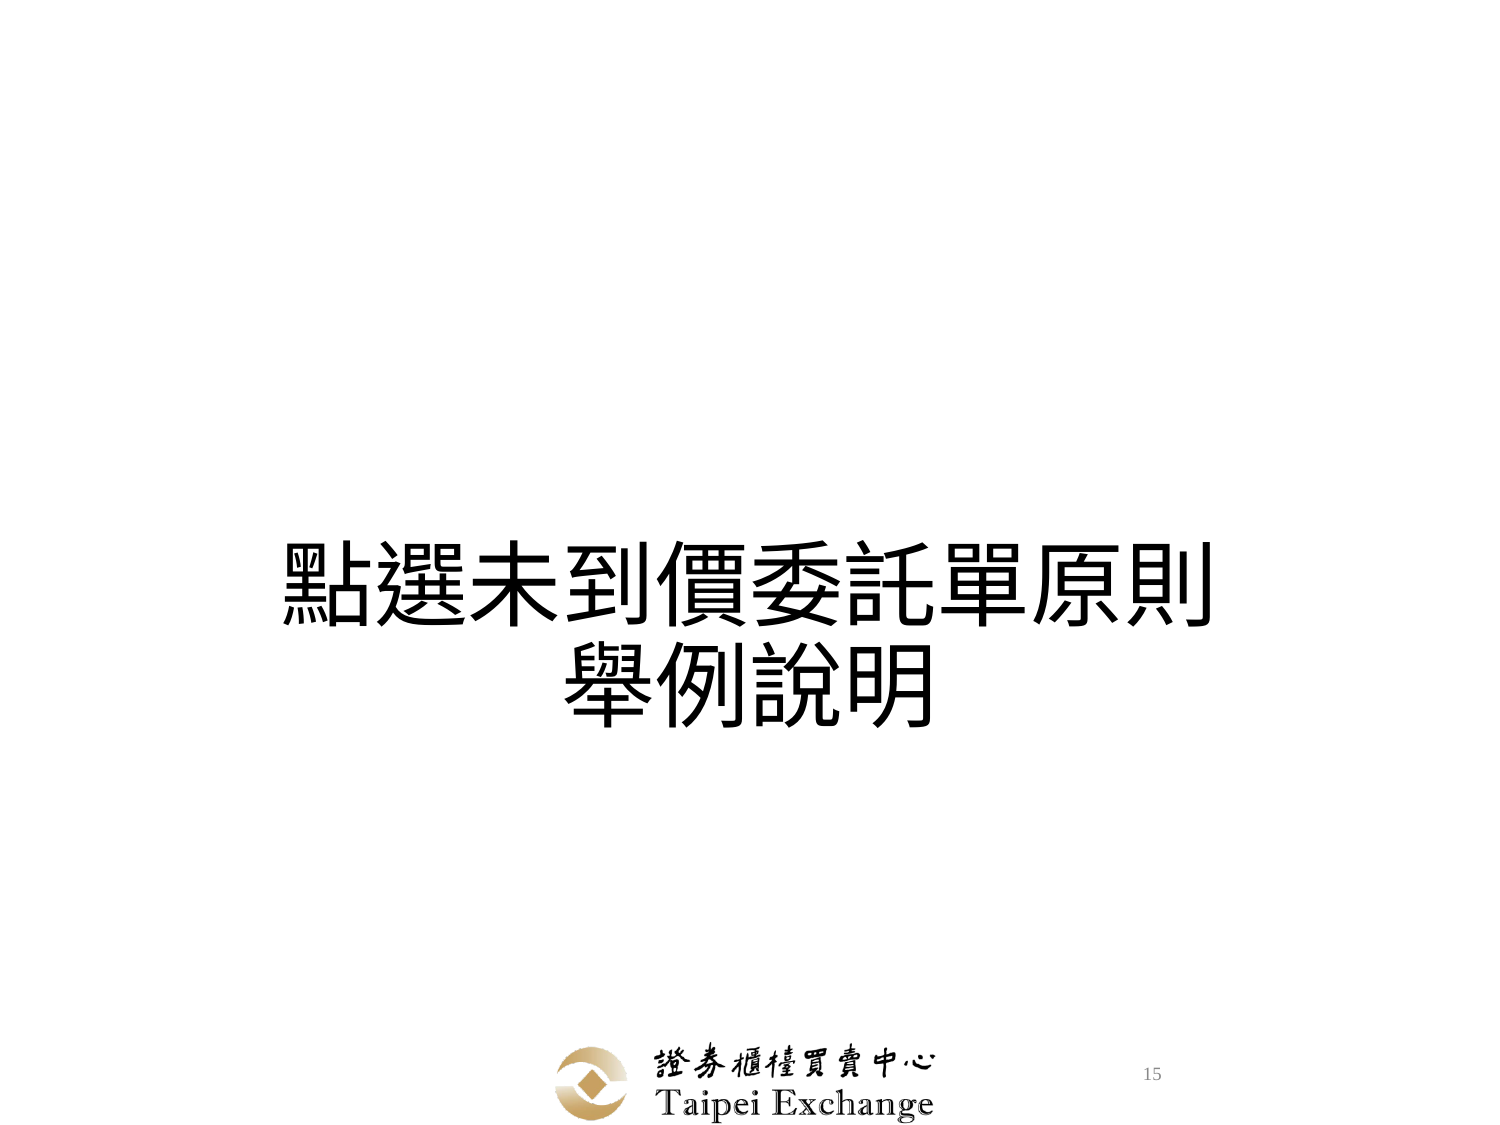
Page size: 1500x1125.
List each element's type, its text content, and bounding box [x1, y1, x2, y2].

text_box [1127, 1042, 1466, 1103]
title 點選未到價委託單原則 舉例說明 [118, 314, 1394, 676]
